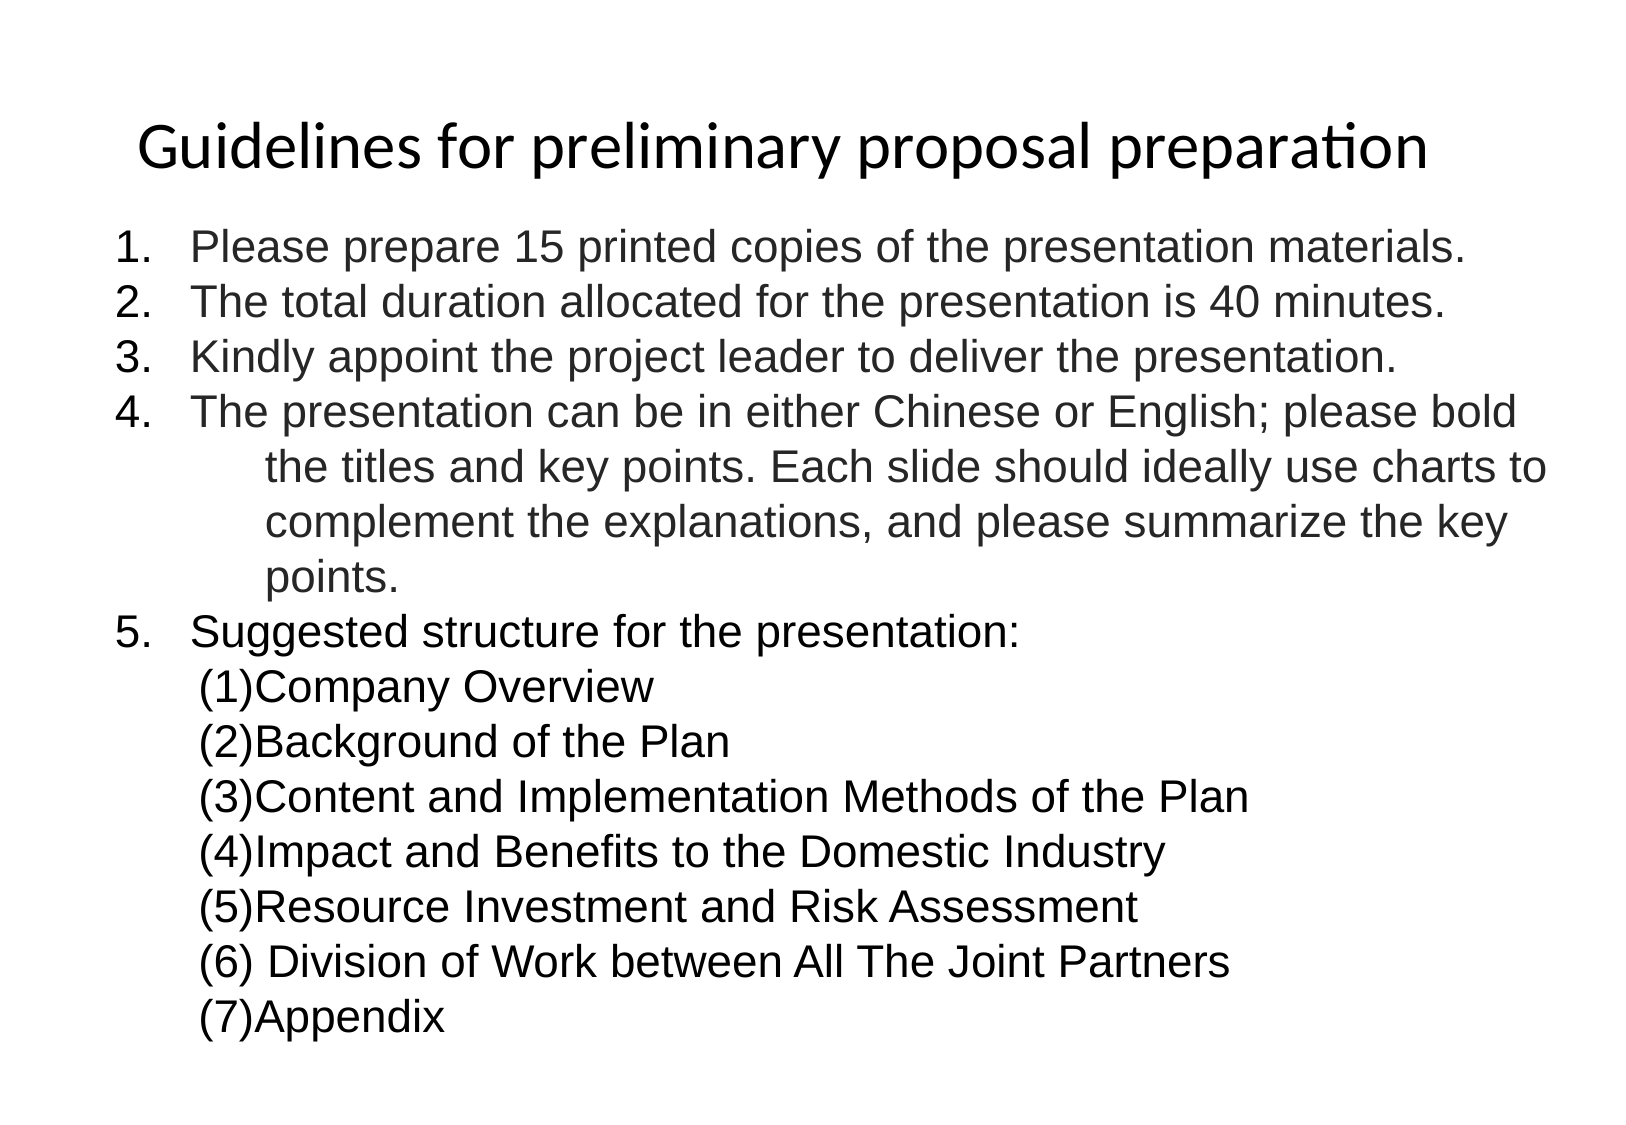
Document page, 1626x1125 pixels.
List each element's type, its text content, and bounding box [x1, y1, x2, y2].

text_box Please prepare 15 printed copies of the presentation materials. The total duration allocated for the presentation is 40 minutes. Kindly appoint the project leader to deliver the presentation. The presentation can be in either Chinese or English; please bold the titles and key points. Each slide should ideally use charts to complement the explanations, and please summarize the key points. Suggested structure for the presentation: (1)Company Overview (2)Background of the Plan (3)Content and Implementation Methods of the Plan (4)Impact and Benefits to the Domestic Industry (5)Resource Investment and Risk Assessment (6) Division of Work between All The Joint Partners (7)Appendix [100, 209, 1569, 1049]
title Guidelines for preliminary proposal preparation [121, 75, 1504, 209]
